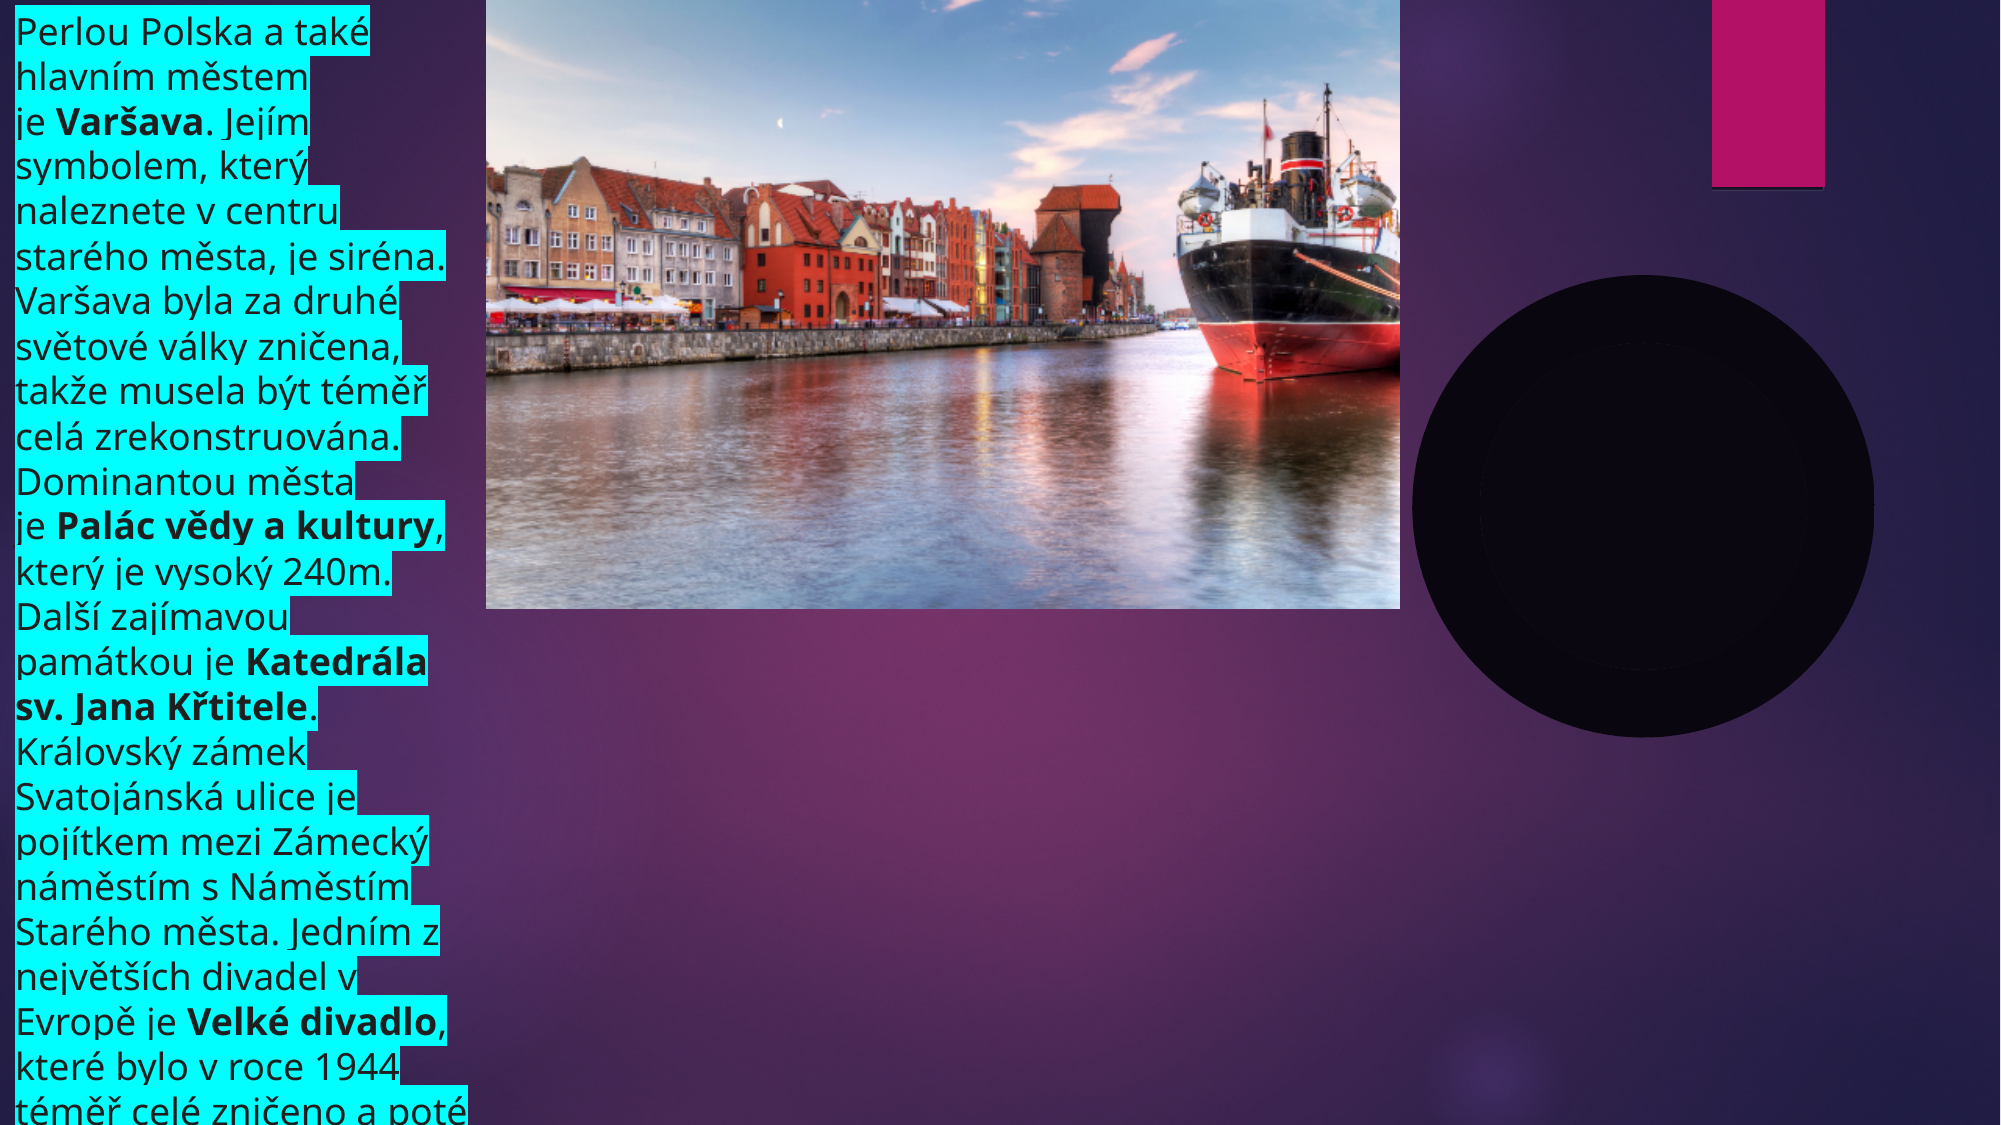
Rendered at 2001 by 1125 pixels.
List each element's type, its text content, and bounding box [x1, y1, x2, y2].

picture [487, 0, 1400, 609]
text_box Perlou Polska a také hlavním městem je Varšava. Jejím symbolem, který naleznete v centru starého města, je siréna. Varšava byla za druhé světové války zničena, takže musela být téměř celá zrekonstruována. Dominantou města je Palác vědy a kultury, který je vysoký 240m. Další zajímavou památkou je Katedrála sv. Jana Křtitele. Královský zámek Svatojánská ulice je pojítkem mezi Zámecký náměstím s Náměstím Starého města. Jedním z největších divadel v Evropě je Velké divadlo, které bylo v roce 1944 téměř celé zničeno a poté postupně zrenovováno. [0, 0, 487, 1125]
